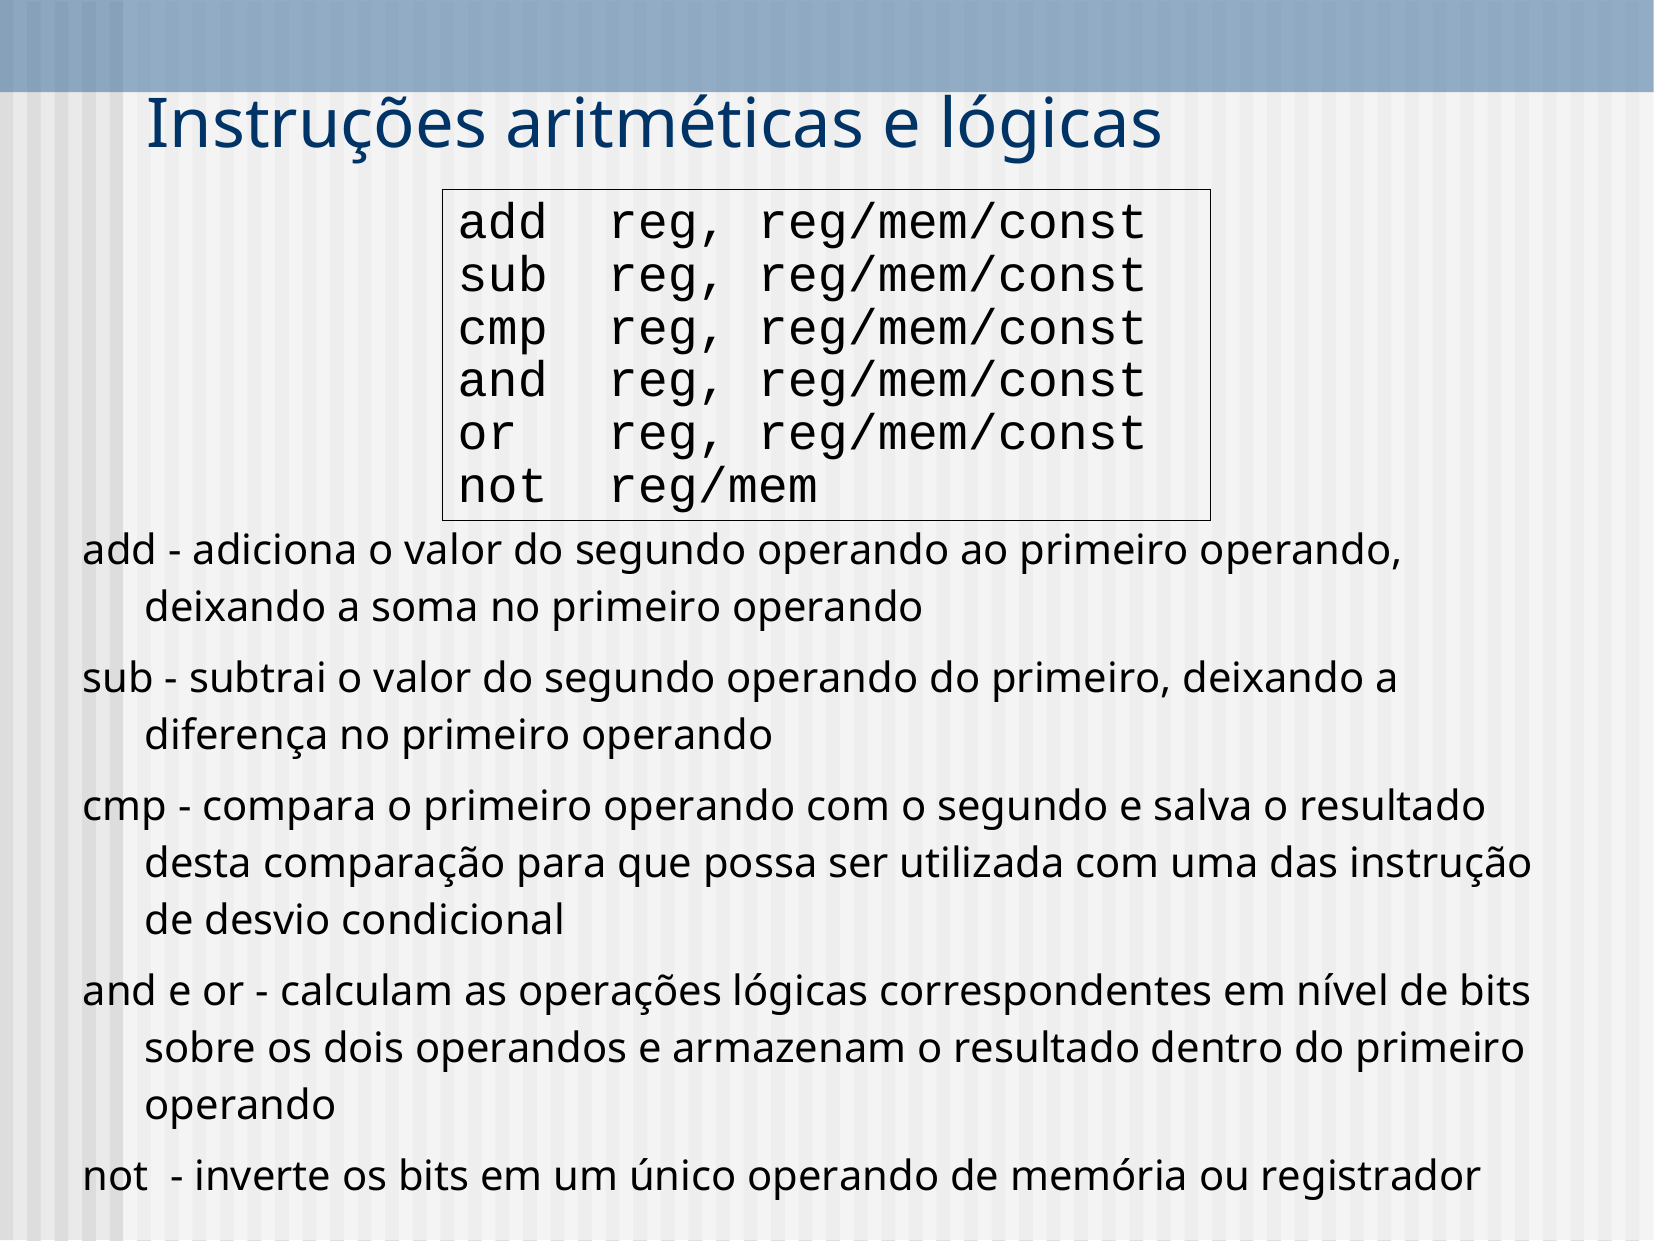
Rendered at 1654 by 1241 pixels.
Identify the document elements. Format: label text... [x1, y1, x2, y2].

text_box add reg, reg/mem/const sub reg, reg/mem/const cmp reg, reg/mem/const and reg, reg/mem/const or reg, reg/mem/const not reg/mem [442, 189, 1211, 508]
title Instruções aritméticas e lógicas [146, 36, 1536, 204]
list add - adiciona o valor do segundo operando ao primeiro operando, deixando a soma no primeiro operando sub - subtrai o valor do segundo operando do primeiro, deixando a diferença no primeiro operando cmp - compara o primeiro operando com o segundo e salva o resultado desta comparação para que possa ser utilizada com uma das instrução de desvio condicional and e or - calculam as operações lógicas correspondentes em nível de bits sobre os dois operandos e armazenam o resultado dentro do primeiro operando not - inverte os bits em um único operando de memória ou registrador [82, 519, 1571, 1182]
